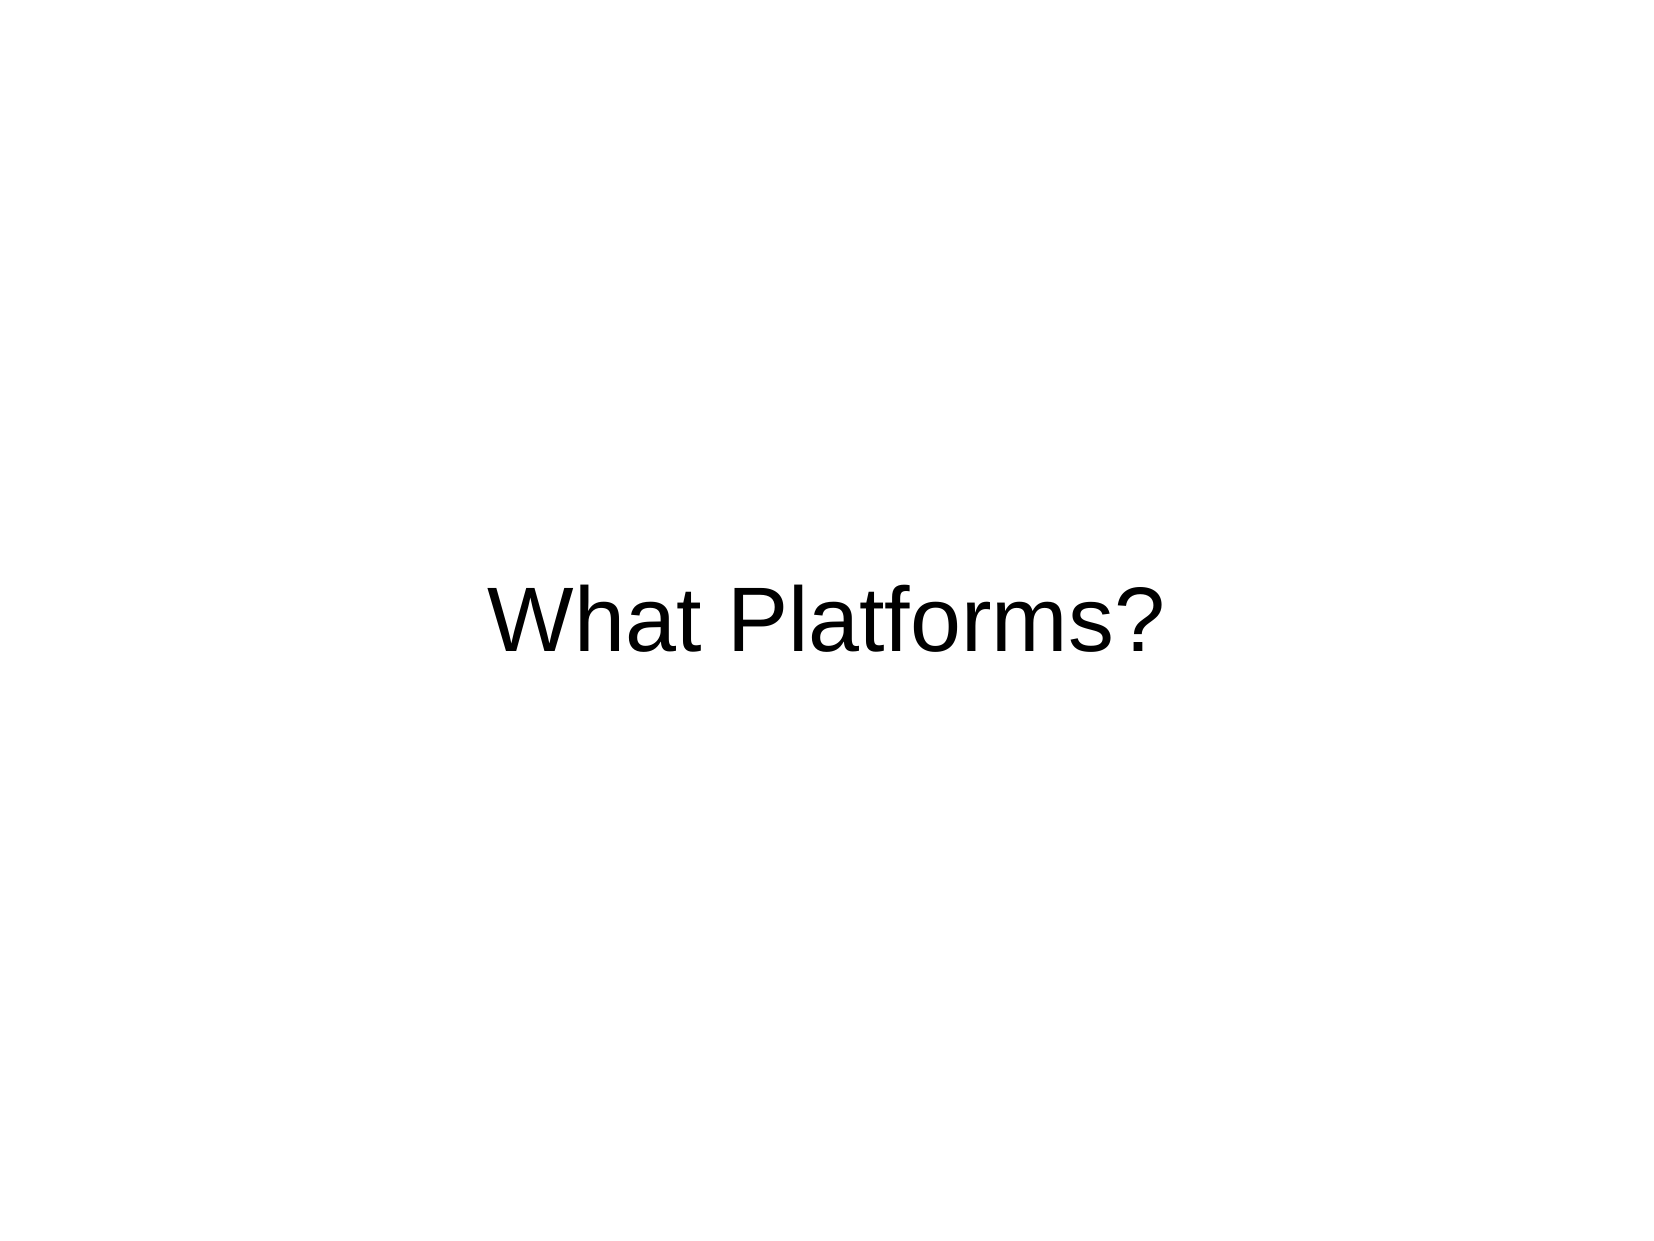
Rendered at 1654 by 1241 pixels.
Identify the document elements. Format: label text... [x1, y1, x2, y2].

title What Platforms? [82, 523, 1571, 717]
